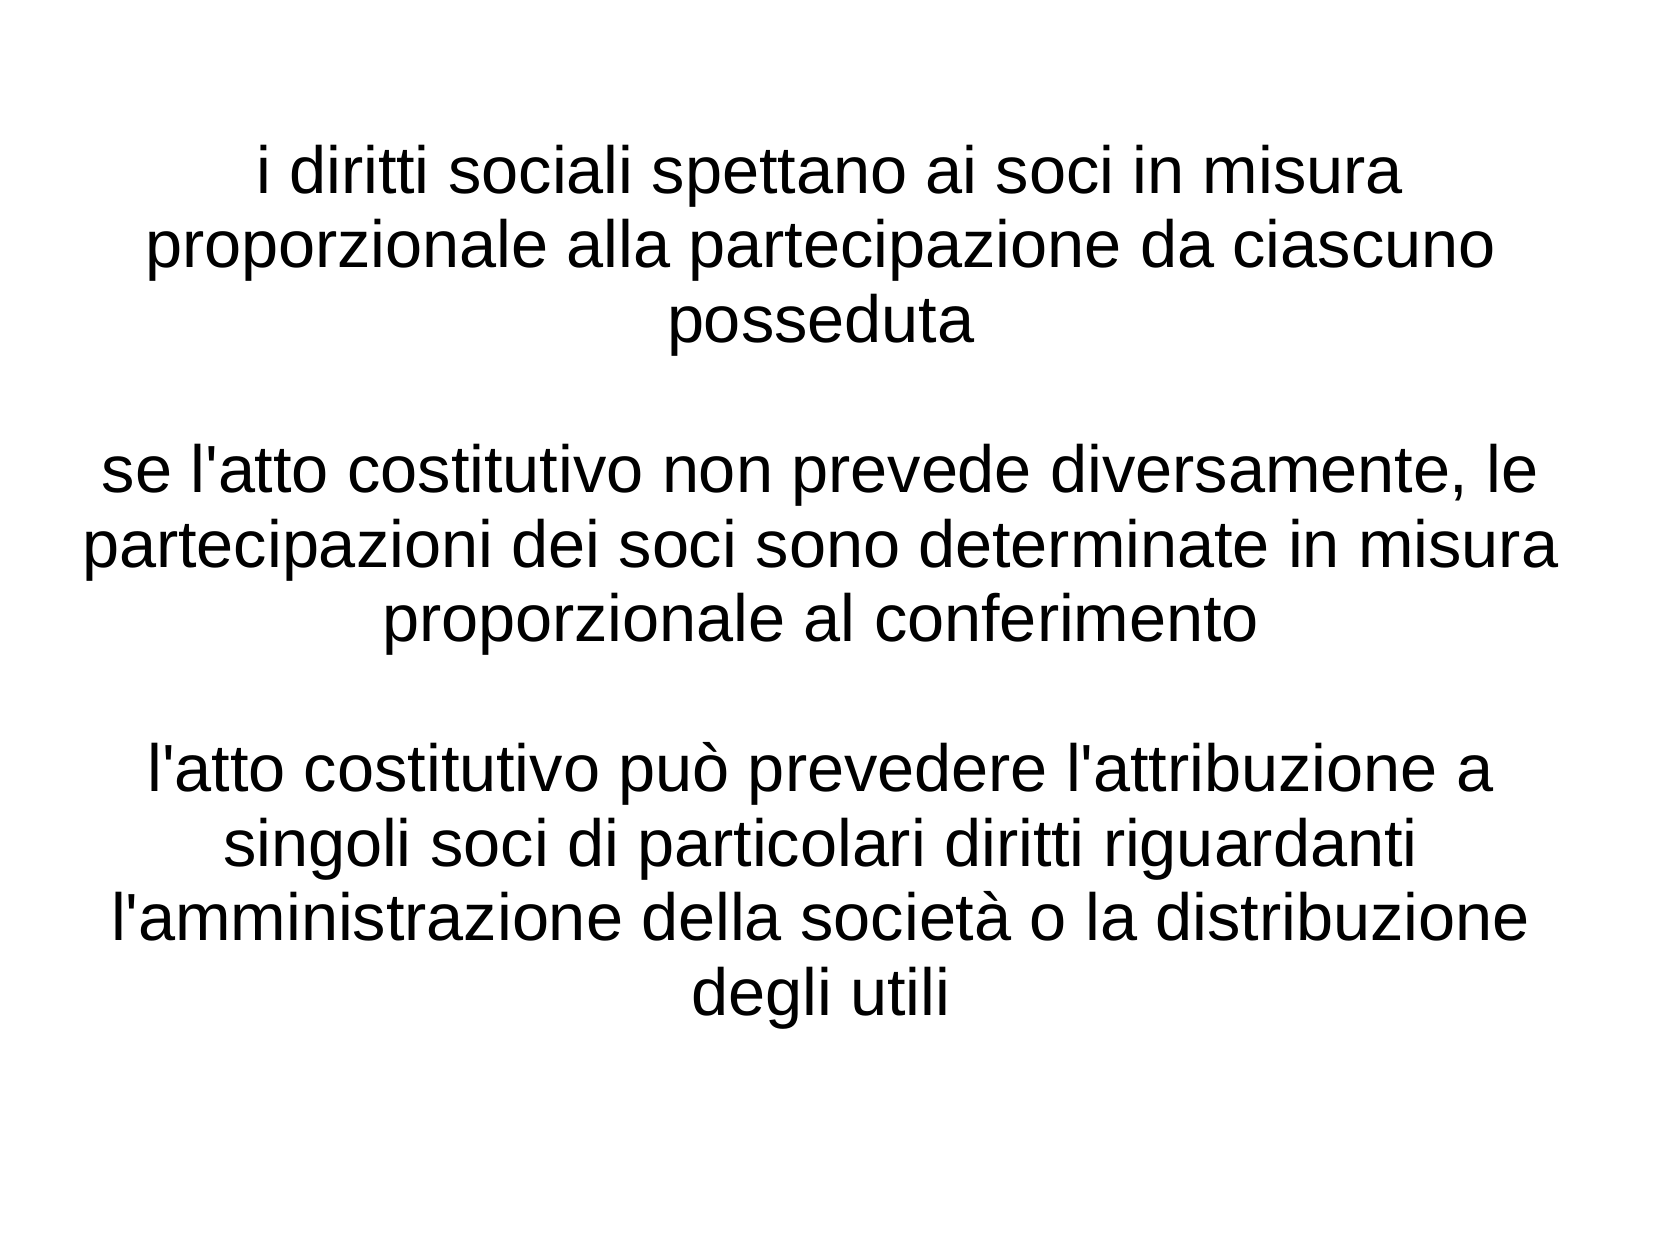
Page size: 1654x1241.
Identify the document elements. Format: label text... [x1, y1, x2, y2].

subtitle i diritti sociali spettano ai soci in misura proporzionale alla partecipazione da ciascuno posseduta se l'atto costitutivo non prevede diversamente, le partecipazioni dei soci sono determinate in misura proporzionale al conferimento l'atto costitutivo può prevedere l'attribuzione a singoli soci di particolari diritti riguardanti l'amministrazione della società o la distribuzione degli utili [76, 59, 1565, 1104]
